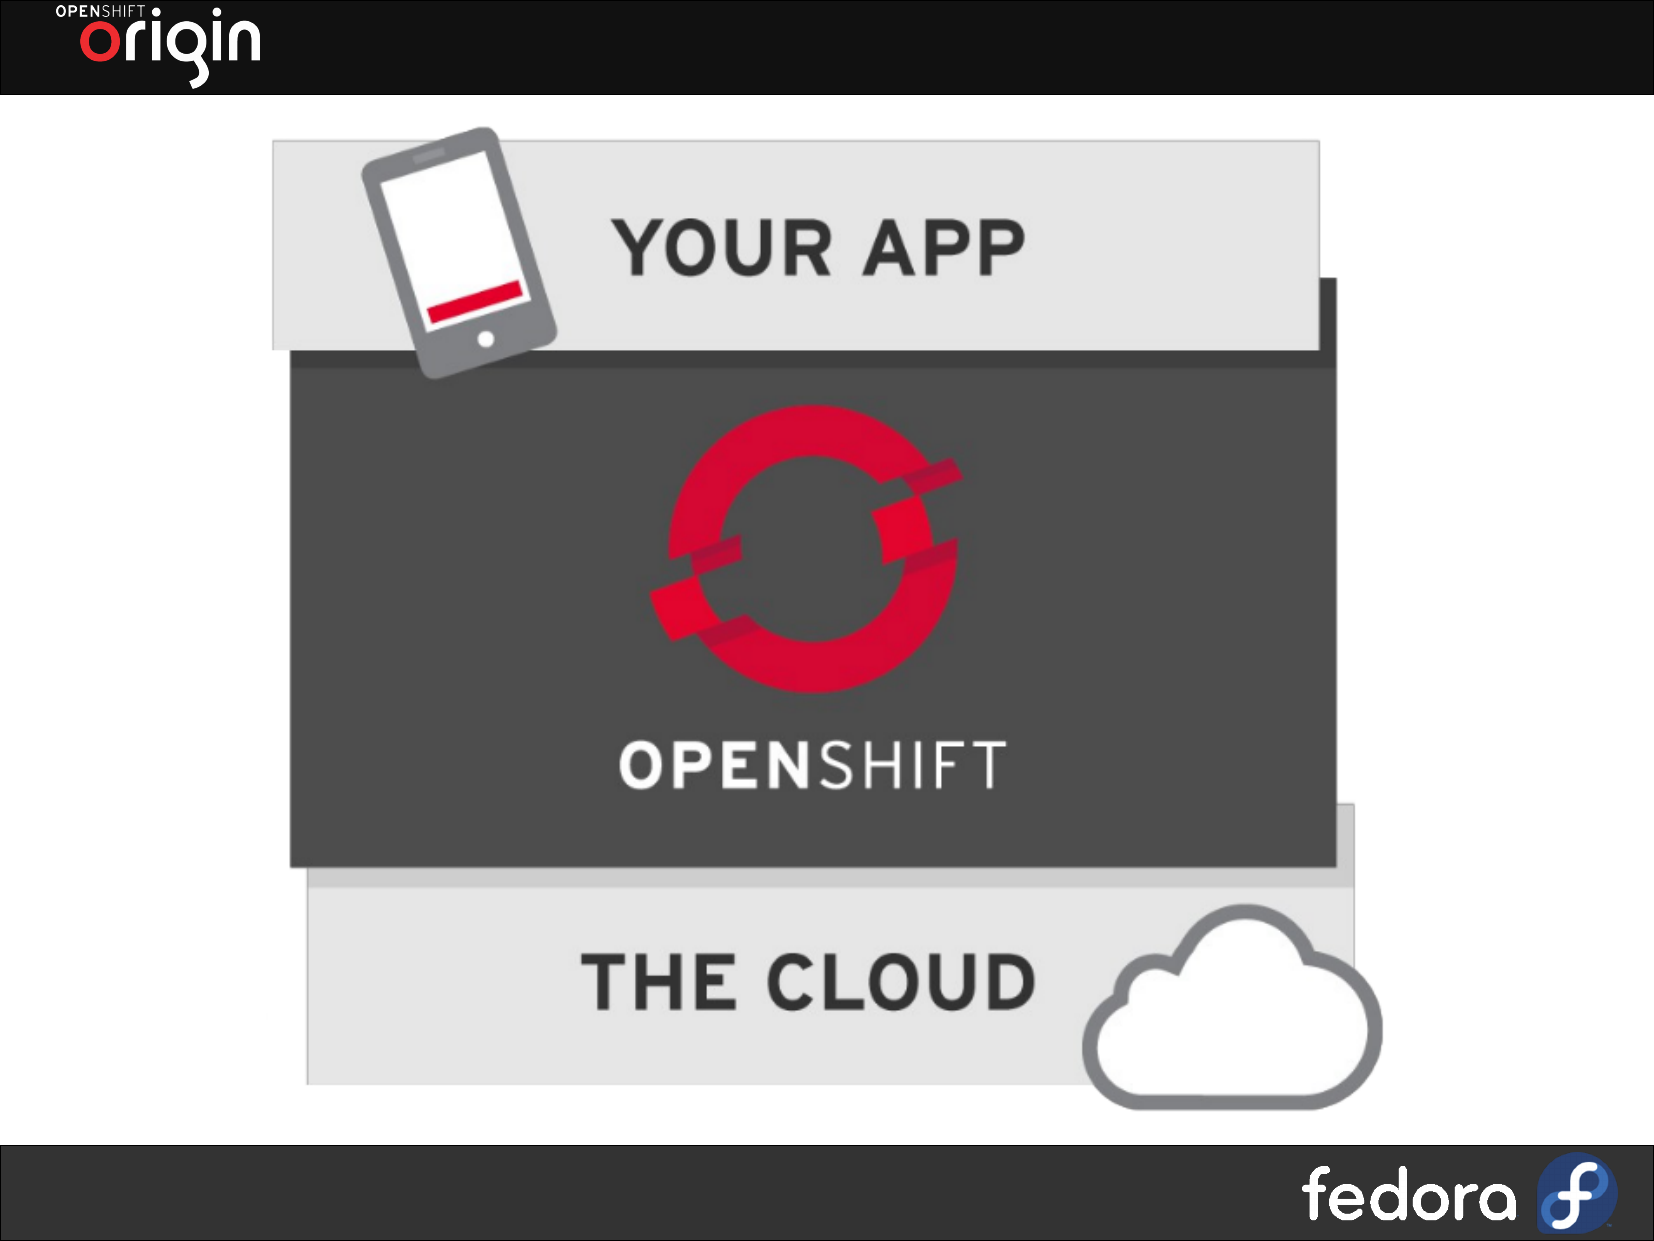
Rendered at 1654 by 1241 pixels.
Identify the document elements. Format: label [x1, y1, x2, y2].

picture [262, 118, 1392, 1123]
picture [1299, 1151, 1619, 1235]
picture [56, 5, 260, 89]
